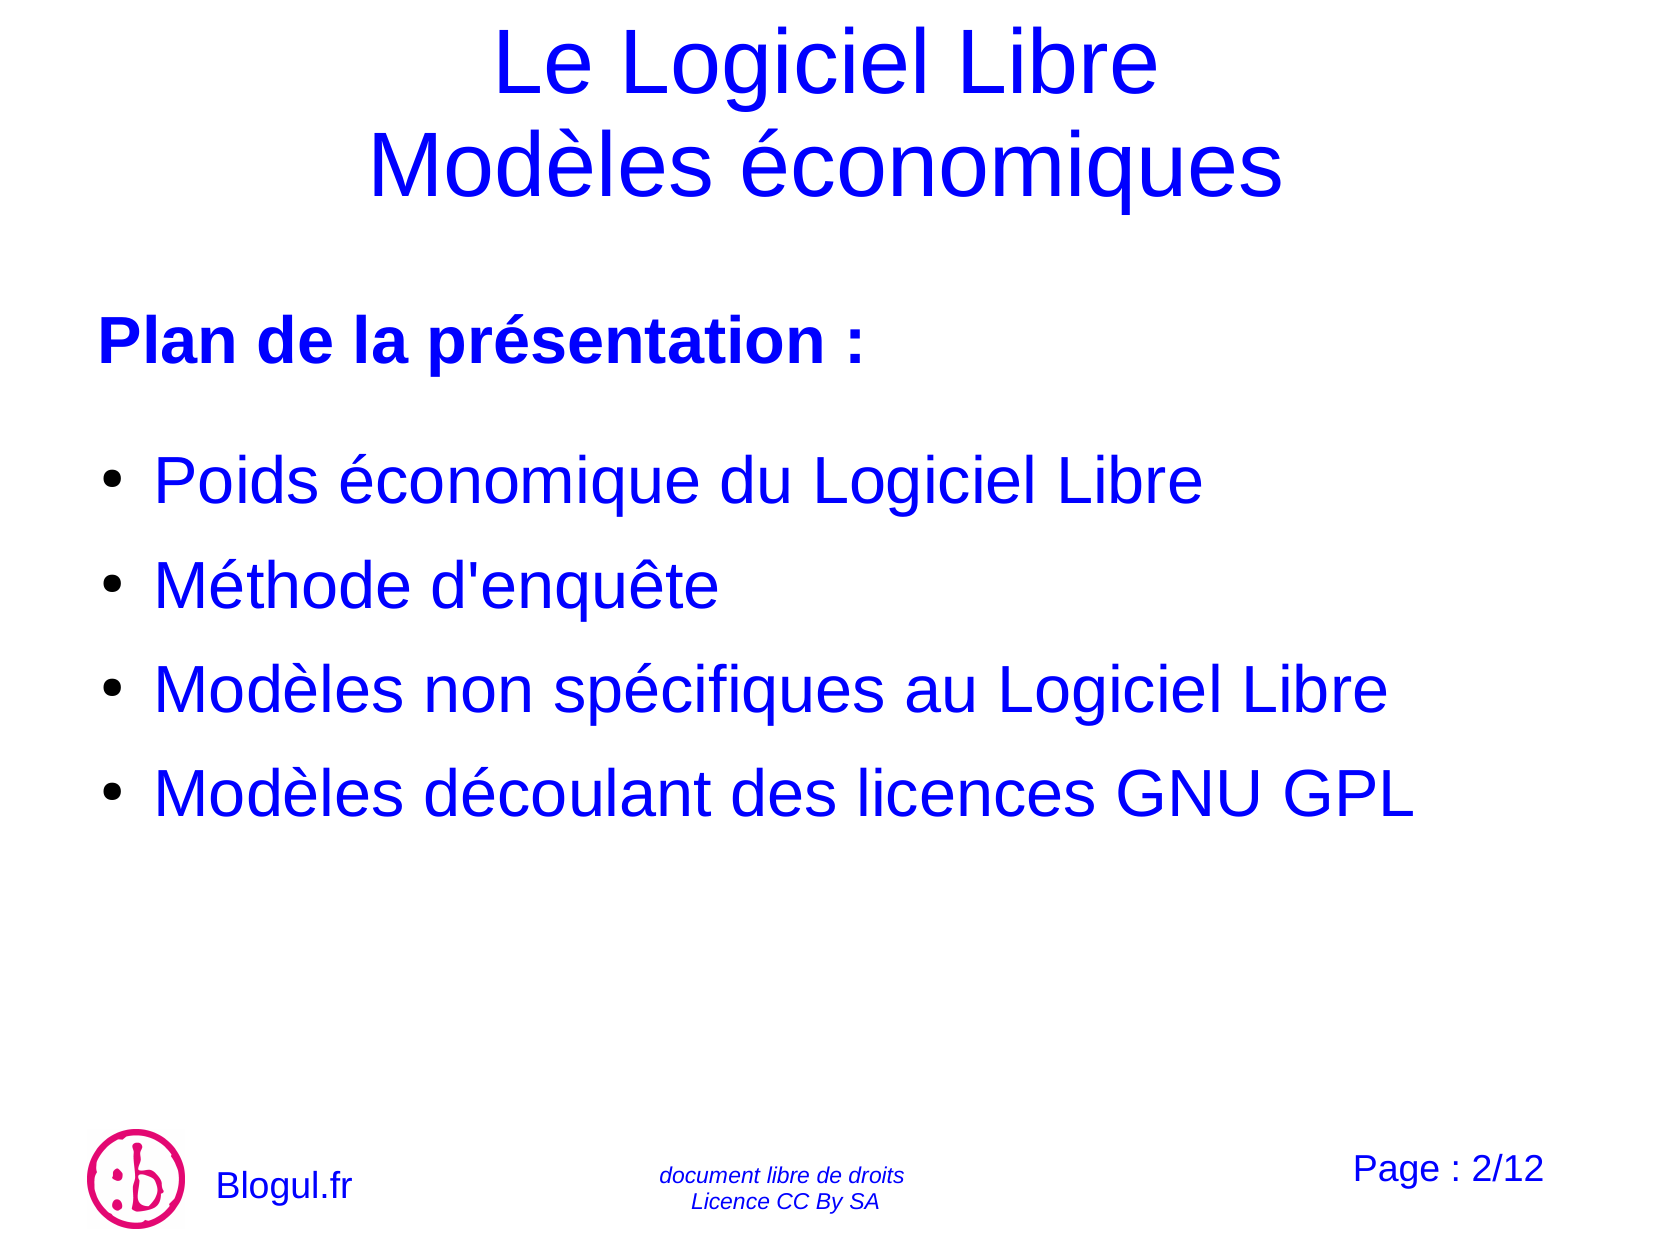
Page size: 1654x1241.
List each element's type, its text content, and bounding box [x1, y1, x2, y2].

title Le Logiciel Libre Modèles économiques [82, 10, 1571, 217]
list Poids économique du Logiciel Libre Méthode d'enquête Modèles non spécifiques au Logiciel Libre Modèles découlant des licences GNU GPL [82, 443, 1538, 1075]
picture [87, 1129, 185, 1229]
text_box Plan de la présentation : [82, 295, 1371, 385]
